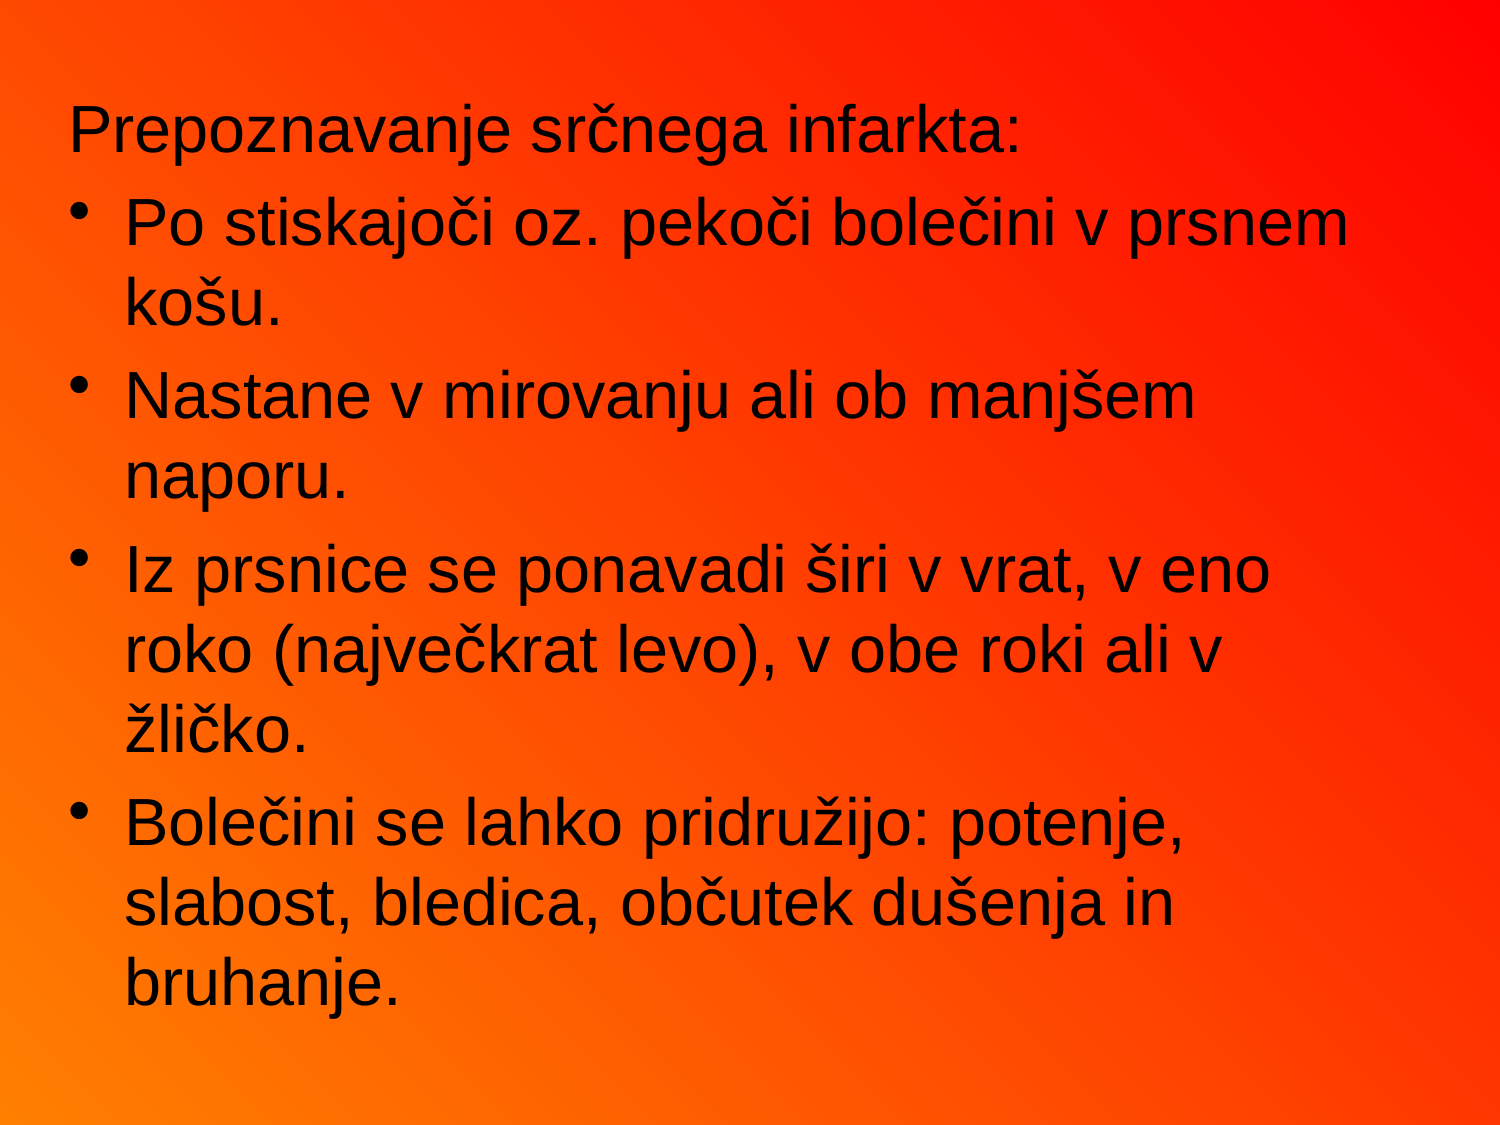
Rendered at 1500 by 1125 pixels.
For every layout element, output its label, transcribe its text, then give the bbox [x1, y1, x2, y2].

list Prepoznavanje srčnega infarkta: Po stiskajoči oz. pekoči bolečini v prsnem košu. Nastane v mirovanju ali ob manjšem naporu. Iz prsnice se ponavadi širi v vrat, v eno roko (največkrat levo), v obe roki ali v žličko. Bolečini se lahko pridružijo: potenje, slabost, bledica, občutek dušenja in bruhanje. [53, 78, 1425, 1059]
